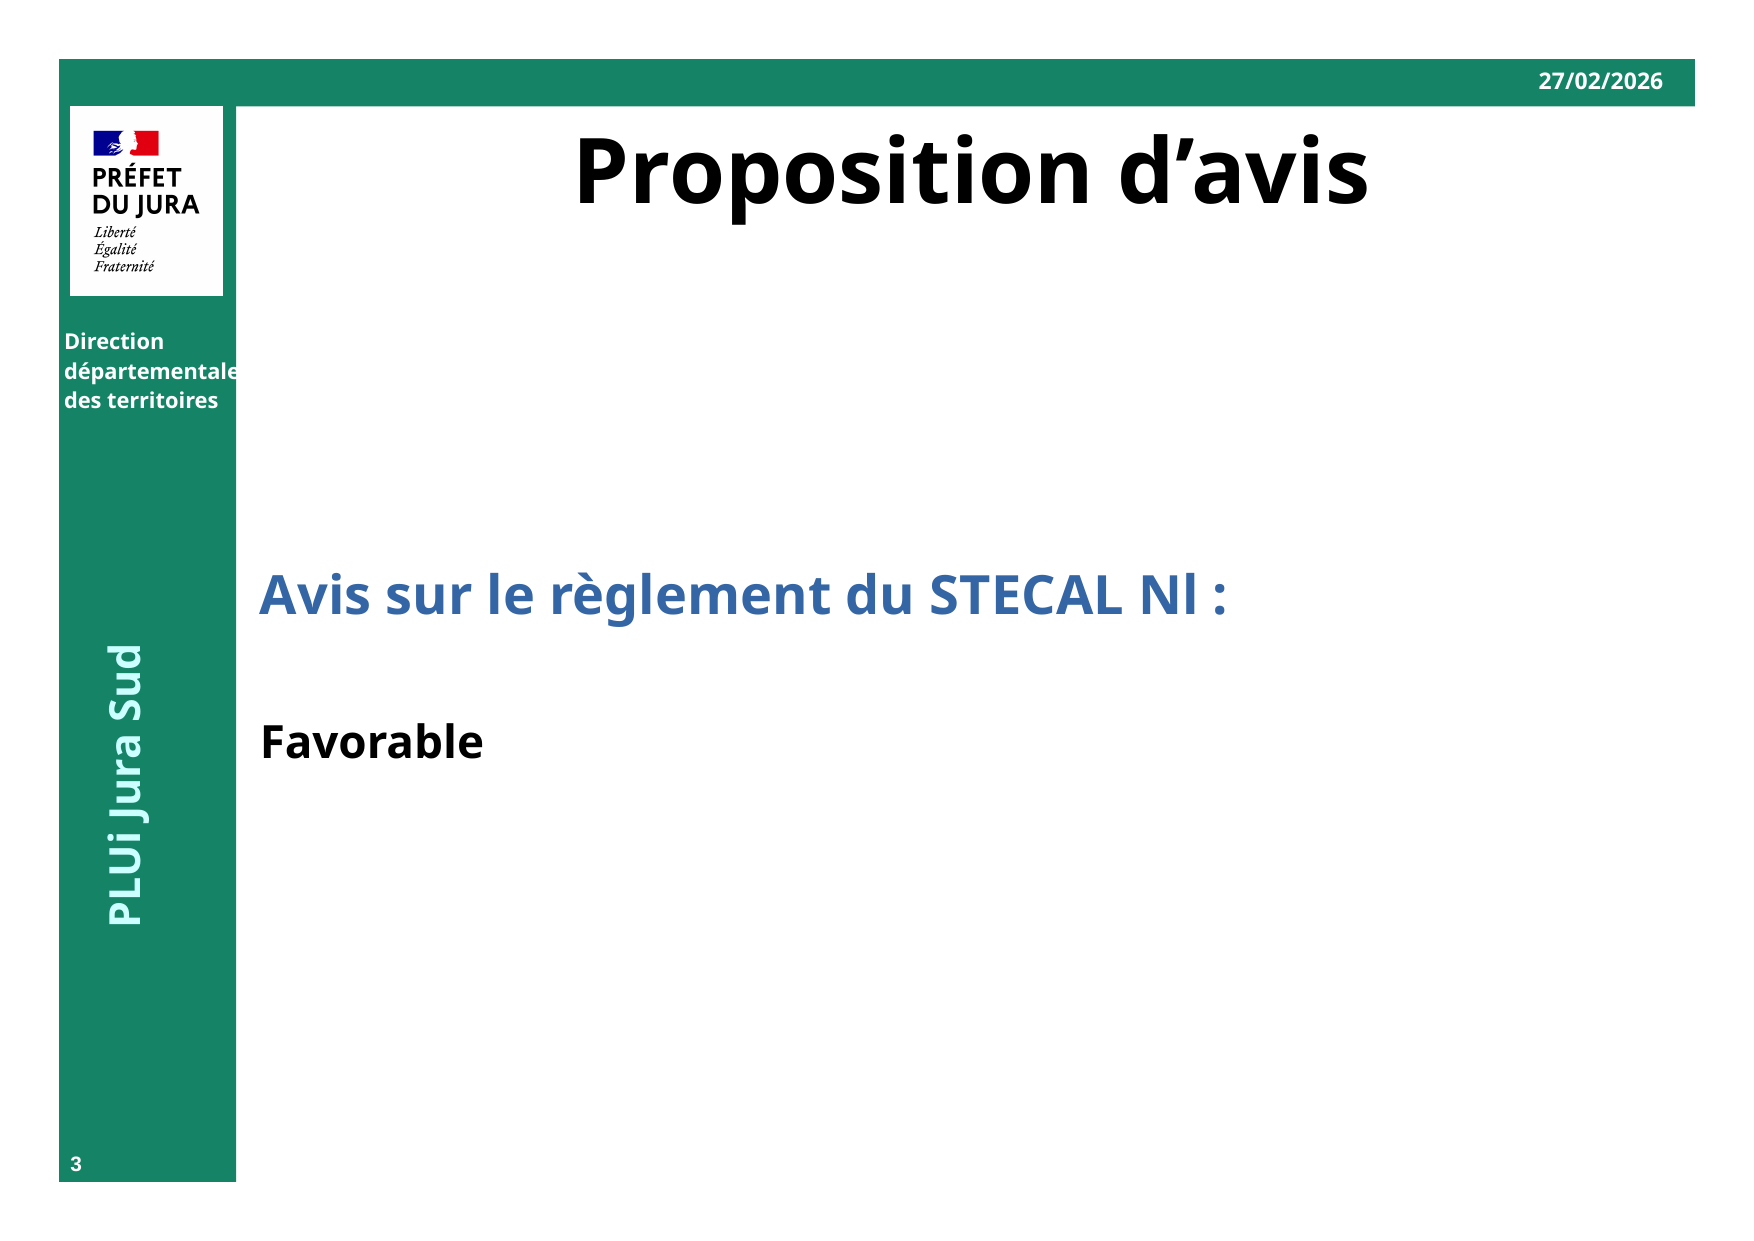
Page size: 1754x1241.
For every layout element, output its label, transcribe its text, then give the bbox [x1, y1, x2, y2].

picture [70, 106, 223, 296]
title Avis sur le règlement du STECAL Nl : Favorable [259, 366, 1689, 1087]
title Proposition d’avis [271, 94, 1672, 242]
